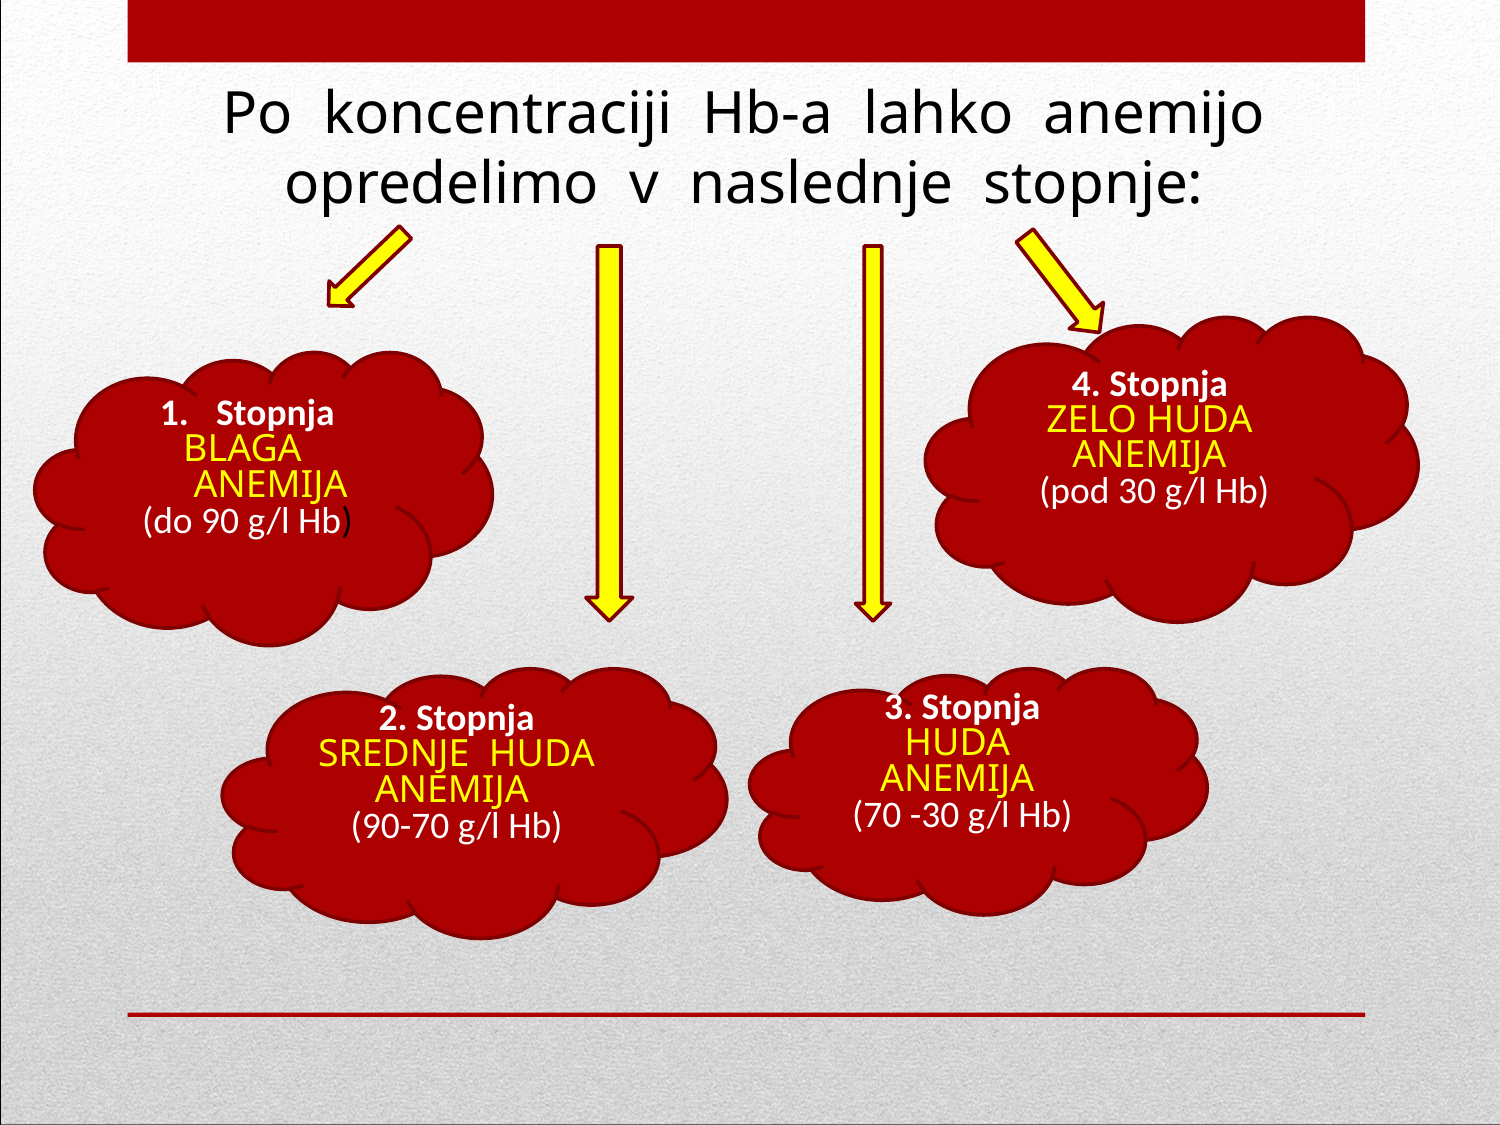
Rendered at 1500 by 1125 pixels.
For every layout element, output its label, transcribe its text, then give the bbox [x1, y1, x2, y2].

text_box [855, 246, 891, 622]
text_box Stopnja BLAGA ANEMIJA (do 90 g/l Hb) [34, 352, 493, 646]
text_box [1016, 229, 1104, 333]
picture [0, 0, 1500, 1125]
title Po koncentraciji Hb-a lahko anemijo opredelimo v naslednje stopnje: [187, 58, 1300, 223]
text_box [328, 226, 412, 307]
text_box 3. Stopnja HUDA ANEMIJA (70 -30 g/l Hb) [749, 668, 1208, 915]
text_box [585, 246, 633, 622]
text_box 4. Stopnja ZELO HUDA ANEMIJA (pod 30 g/l Hb) [925, 317, 1419, 623]
text_box 2. Stopnja SREDNJE HUDA ANEMIJA (90-70 g/l Hb) [222, 668, 727, 939]
